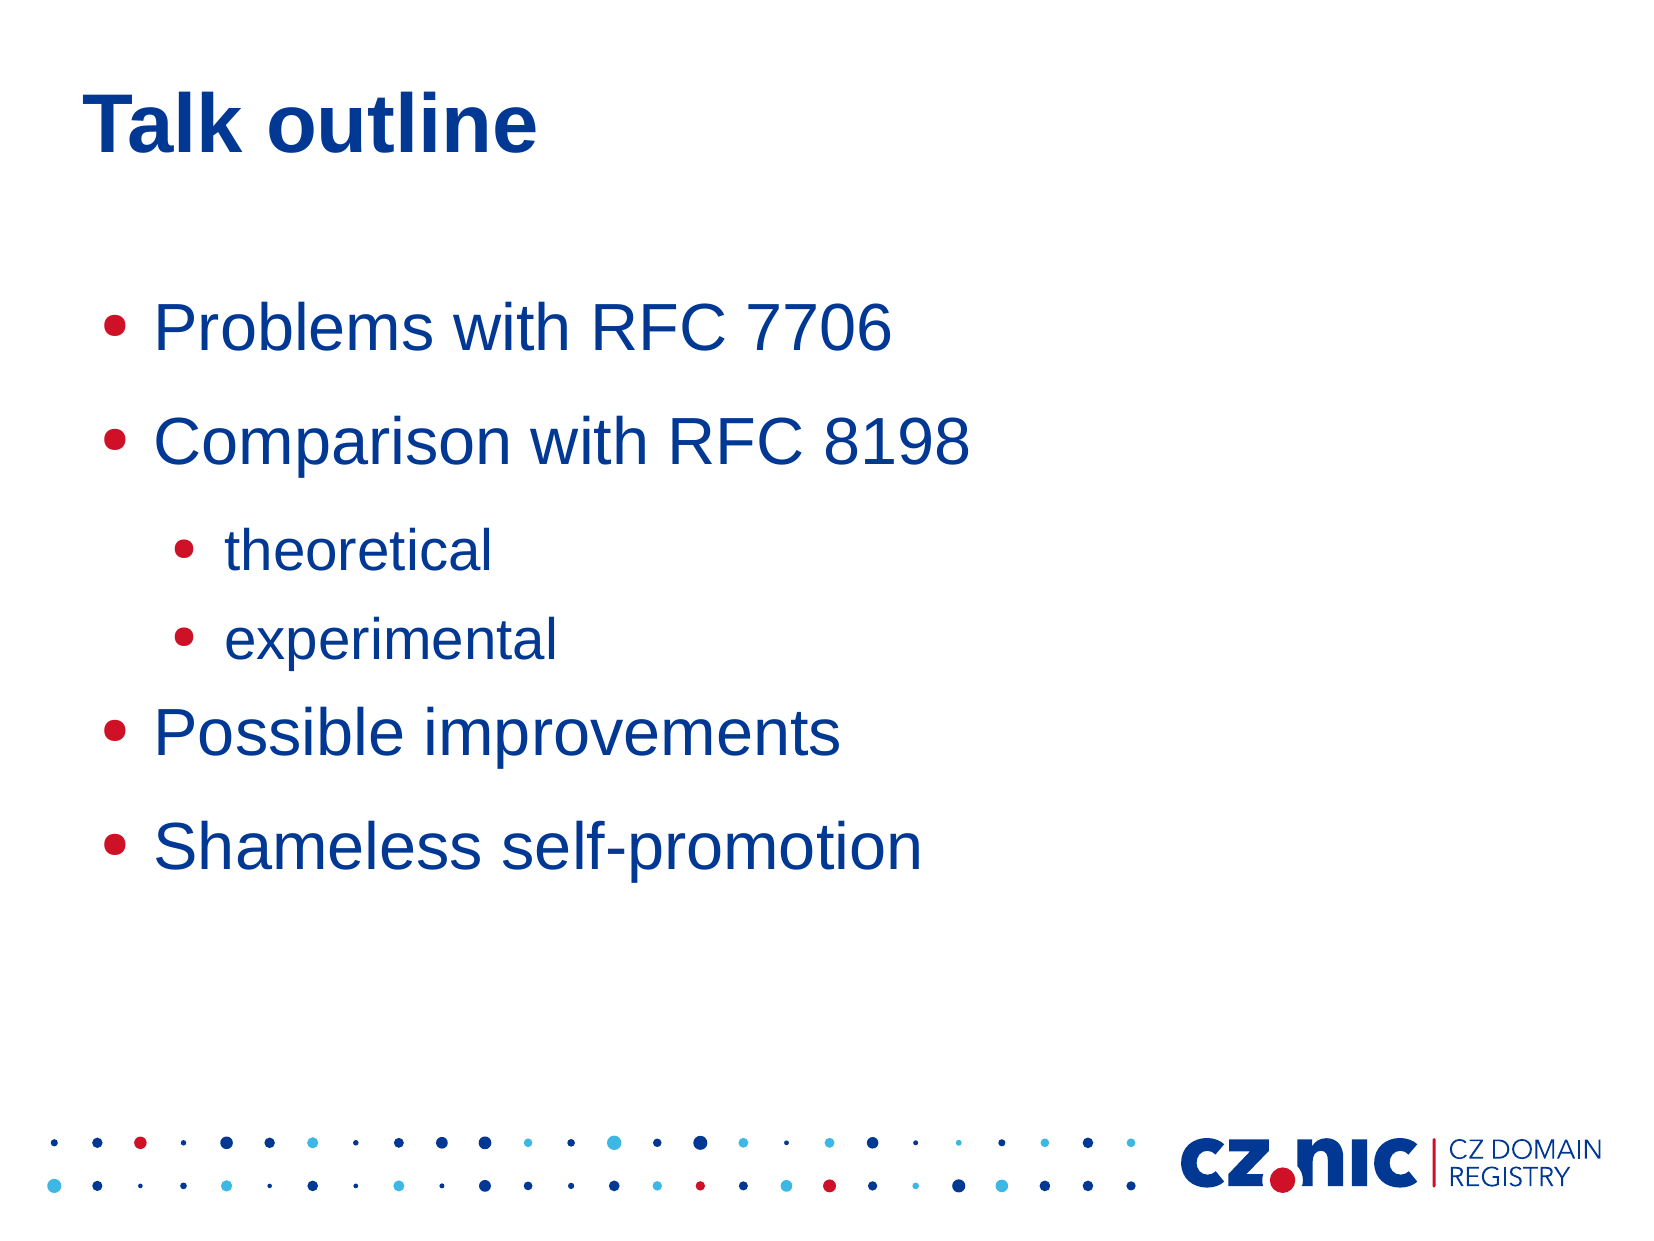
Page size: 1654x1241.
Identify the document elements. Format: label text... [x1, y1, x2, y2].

list Problems with RFC 7706 Comparison with RFC 8198 theoretical experimental Possible improvements Shameless self-promotion [82, 290, 1571, 1109]
title Talk outline [82, 70, 1571, 178]
